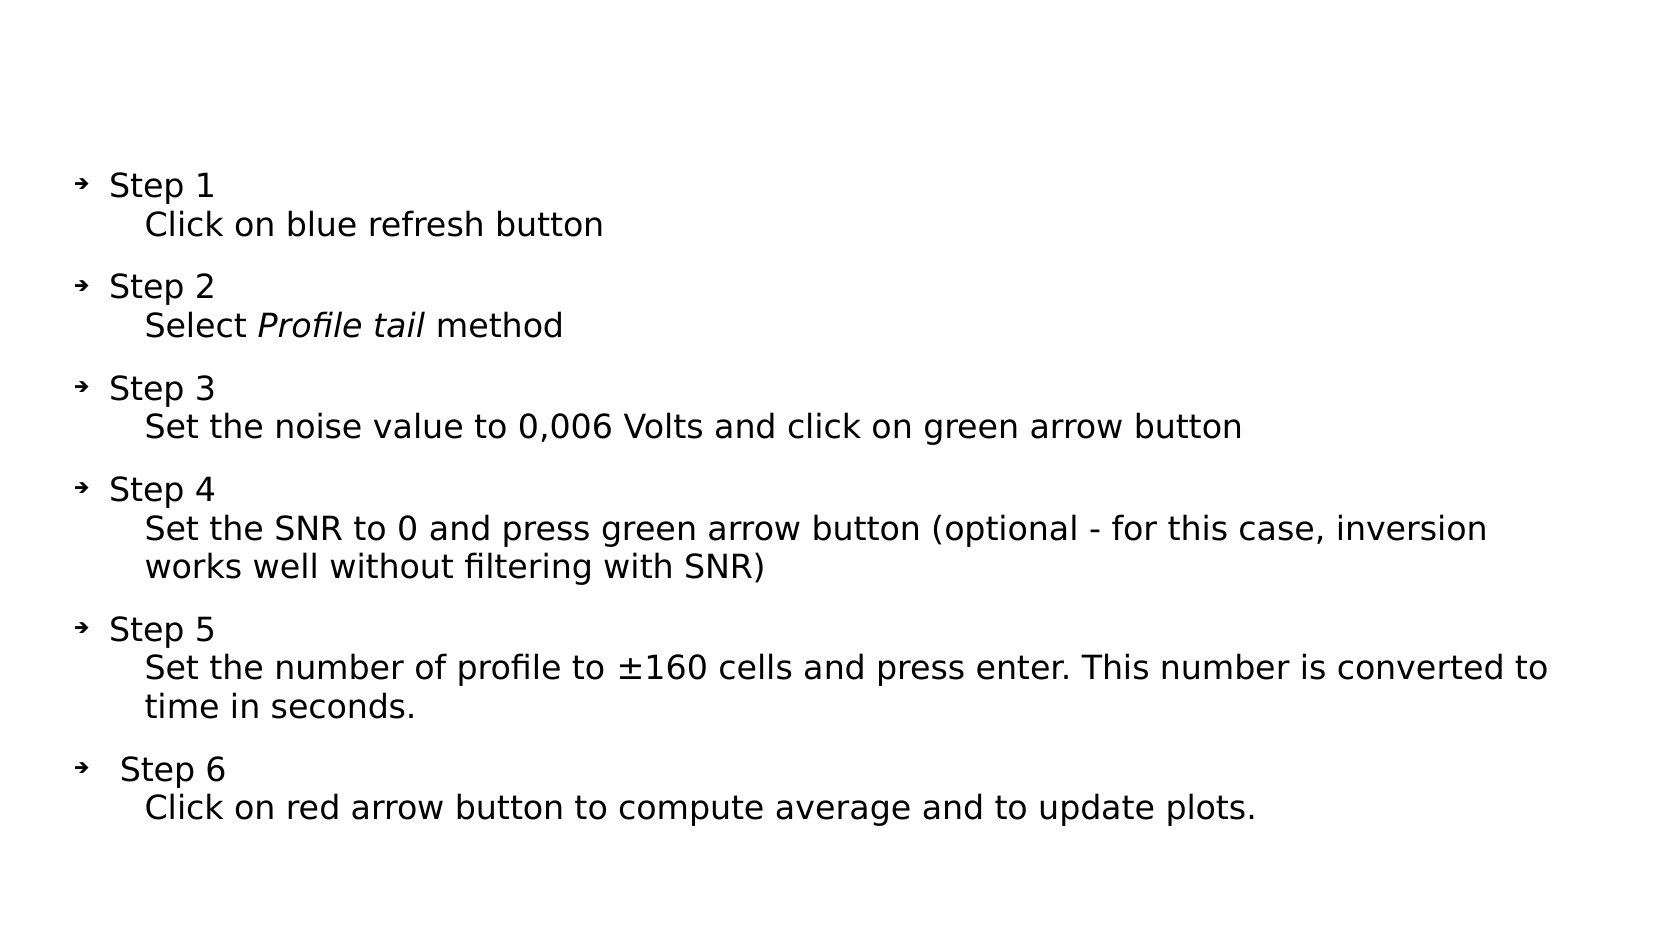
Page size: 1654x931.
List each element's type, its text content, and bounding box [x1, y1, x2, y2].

text_box Step 1 Click on blue refresh button Step 2 Select Profile tail method Step 3 Set the noise value to 0,006 Volts and click on green arrow button Step 4 Set the SNR to 0 and press green arrow button (optional - for this case, inversion works well without filtering with SNR) Step 5 Set the number of profile to ±160 cells and press enter. This number is converted to time in seconds. Step 6 Click on red arrow button to compute average and to update plots. [59, 159, 1595, 835]
